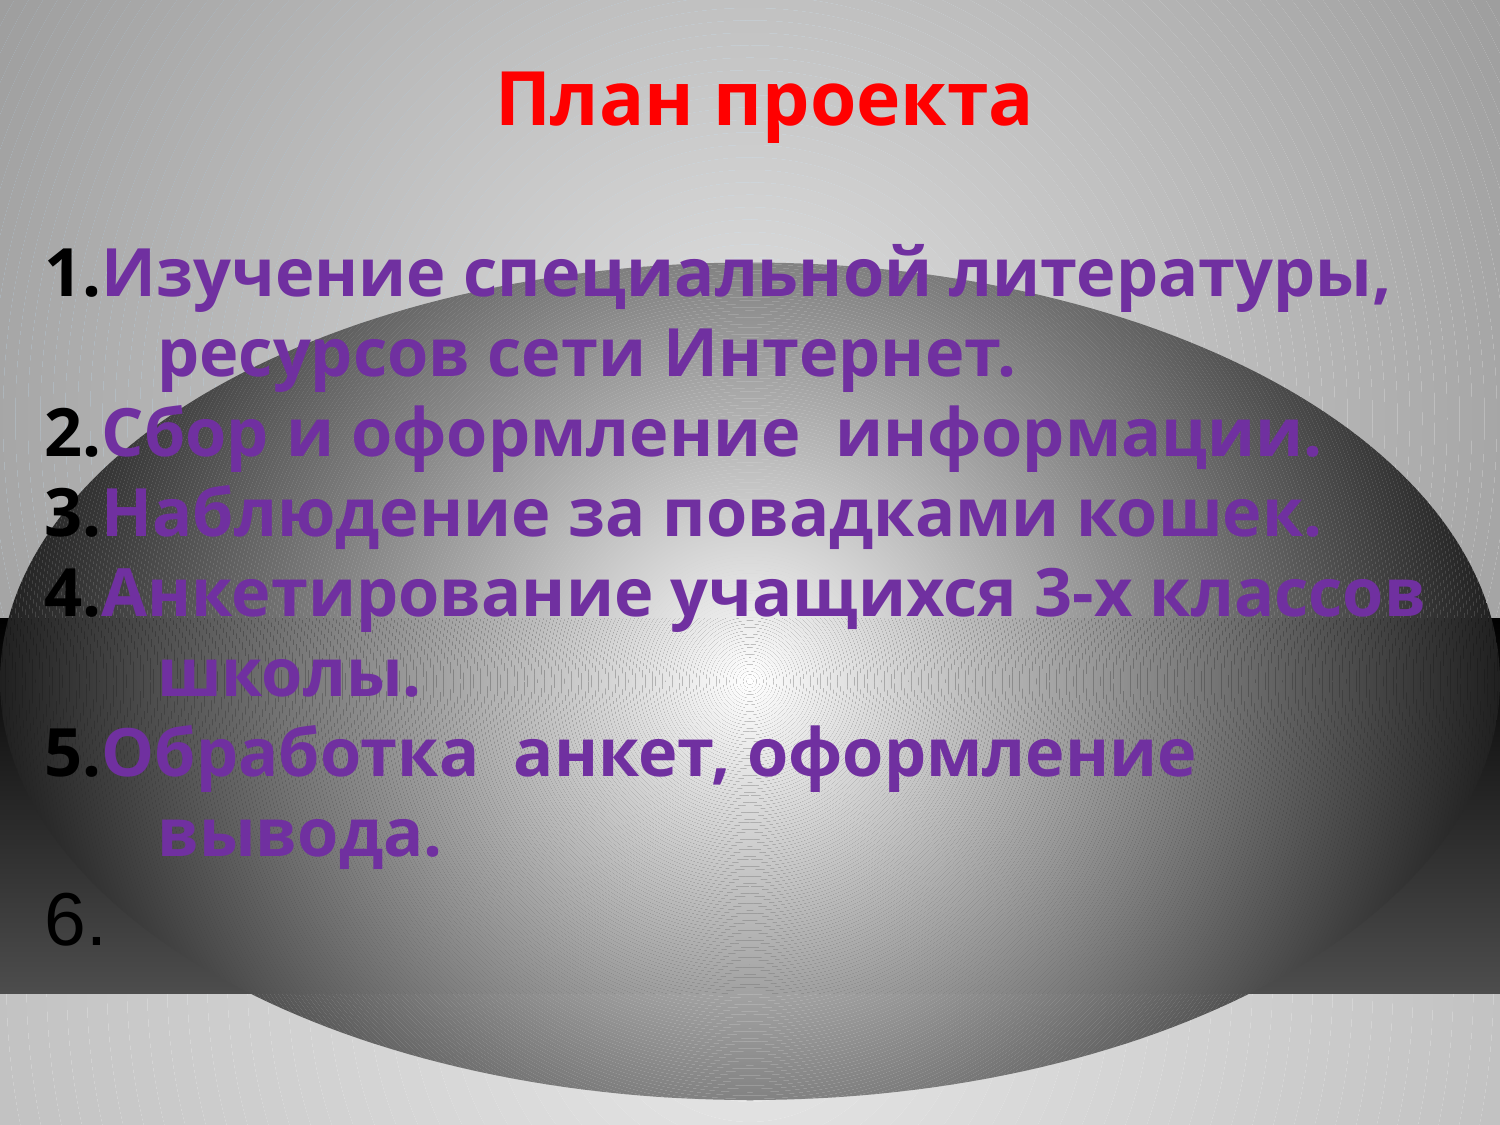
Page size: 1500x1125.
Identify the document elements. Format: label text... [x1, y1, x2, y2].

text_box План проекта Изучение специальной литературы, ресурсов сети Интернет. Сбор и оформление информации. Наблюдение за повадками кошек. Анкетирование учащихся 3-х классов школы. Обработка анкет, оформление вывода. [29, 42, 1500, 977]
